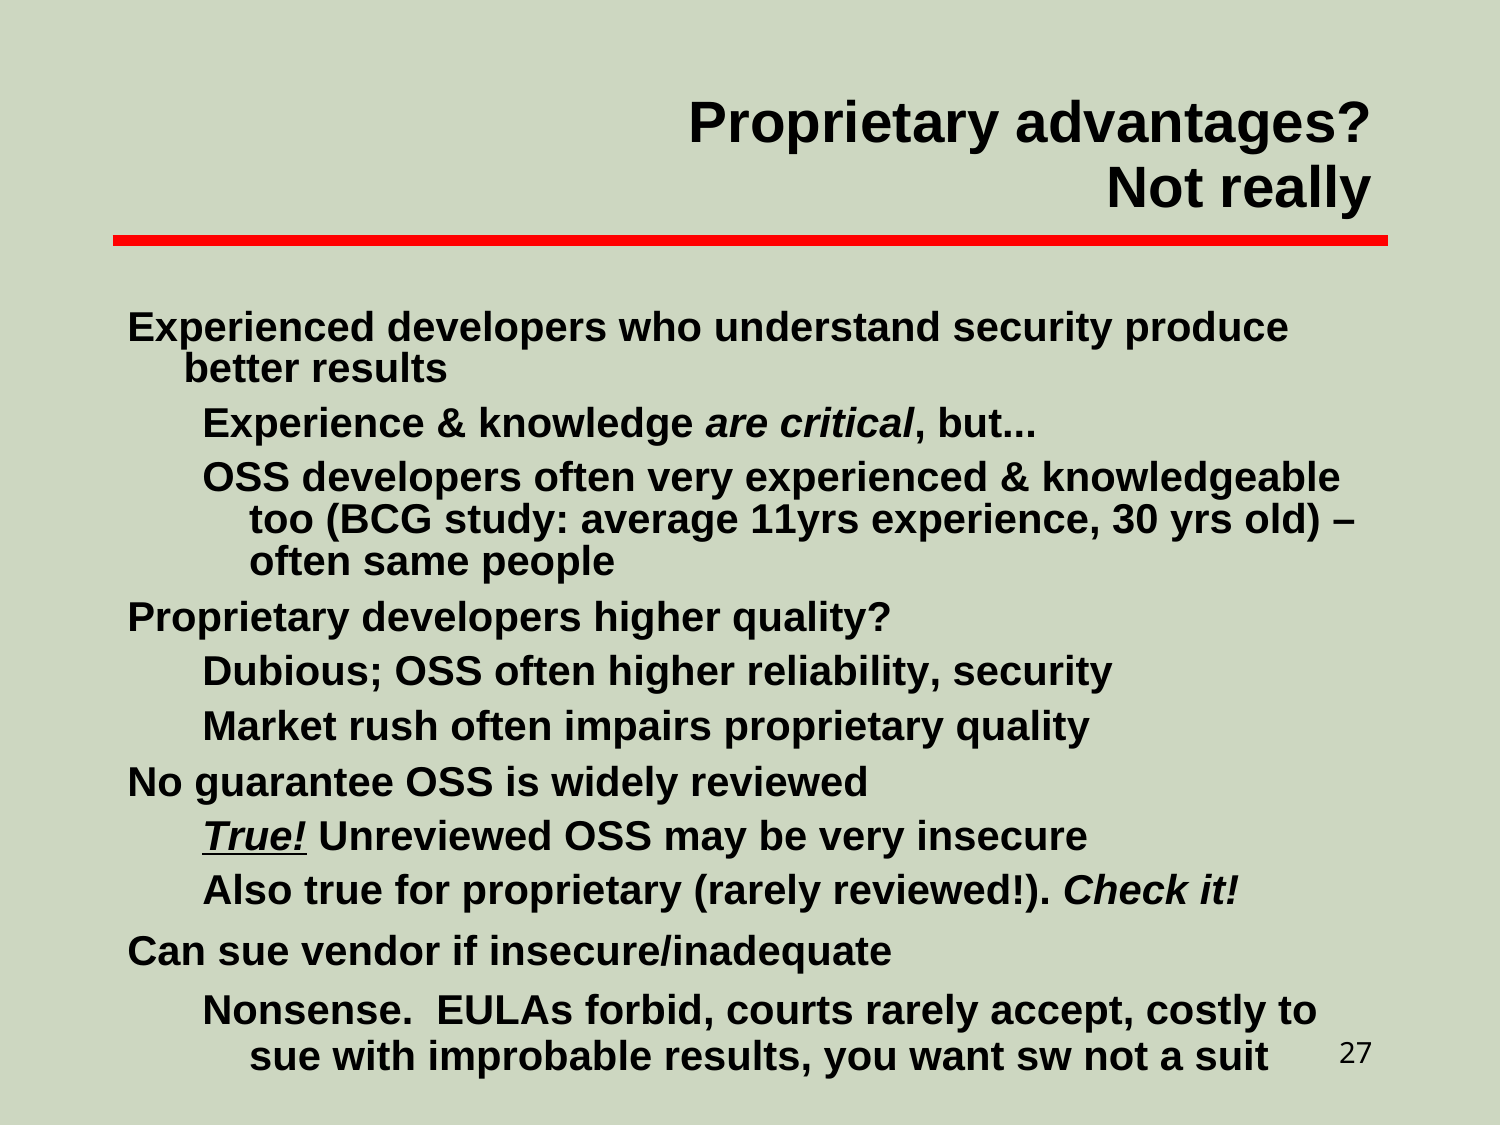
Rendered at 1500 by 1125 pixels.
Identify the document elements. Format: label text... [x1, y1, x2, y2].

title Proprietary advantages? Not really [337, 81, 1388, 228]
list Experienced developers who understand security produce better results Experience & knowledge are critical, but... OSS developers often very experienced & knowledgeable too (BCG study: average 11yrs experience, 30 yrs old) – often same people Proprietary developers higher quality? Dubious; OSS often higher reliability, security Market rush often impairs proprietary quality No guarantee OSS is widely reviewed True! Unreviewed OSS may be very insecure Also true for proprietary (rarely reviewed!). Check it! Can sue vendor if insecure/inadequate Nonsense. EULAs forbid, courts rarely accept, costly to sue with improbable results, you want sw not a suit [112, 299, 1388, 1092]
